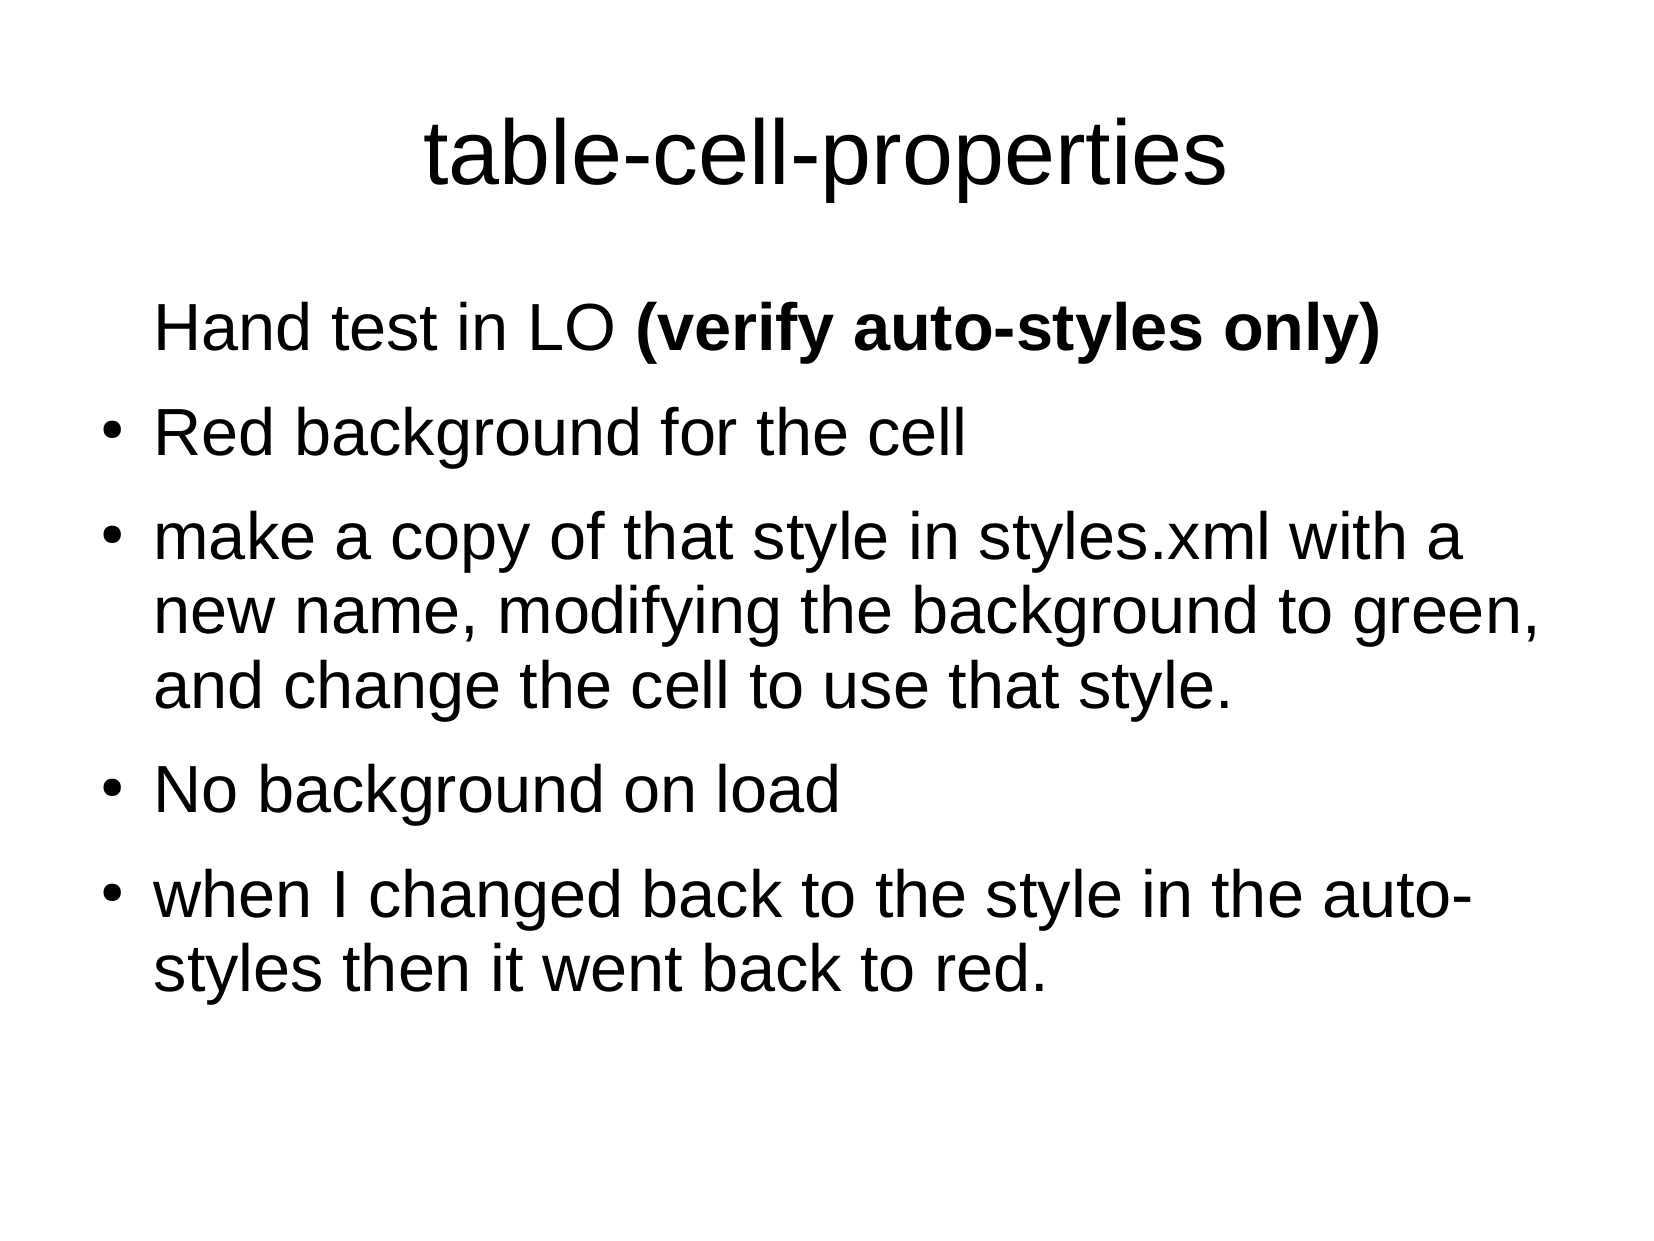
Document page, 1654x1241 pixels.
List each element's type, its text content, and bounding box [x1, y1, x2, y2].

list Hand test in LO (verify auto-styles only) Red background for the cell make a copy of that style in styles.xml with a new name, modifying the background to green, and change the cell to use that style. No background on load when I changed back to the style in the auto-styles then it went back to red. [82, 290, 1571, 1010]
title table-cell-properties [82, 49, 1571, 257]
